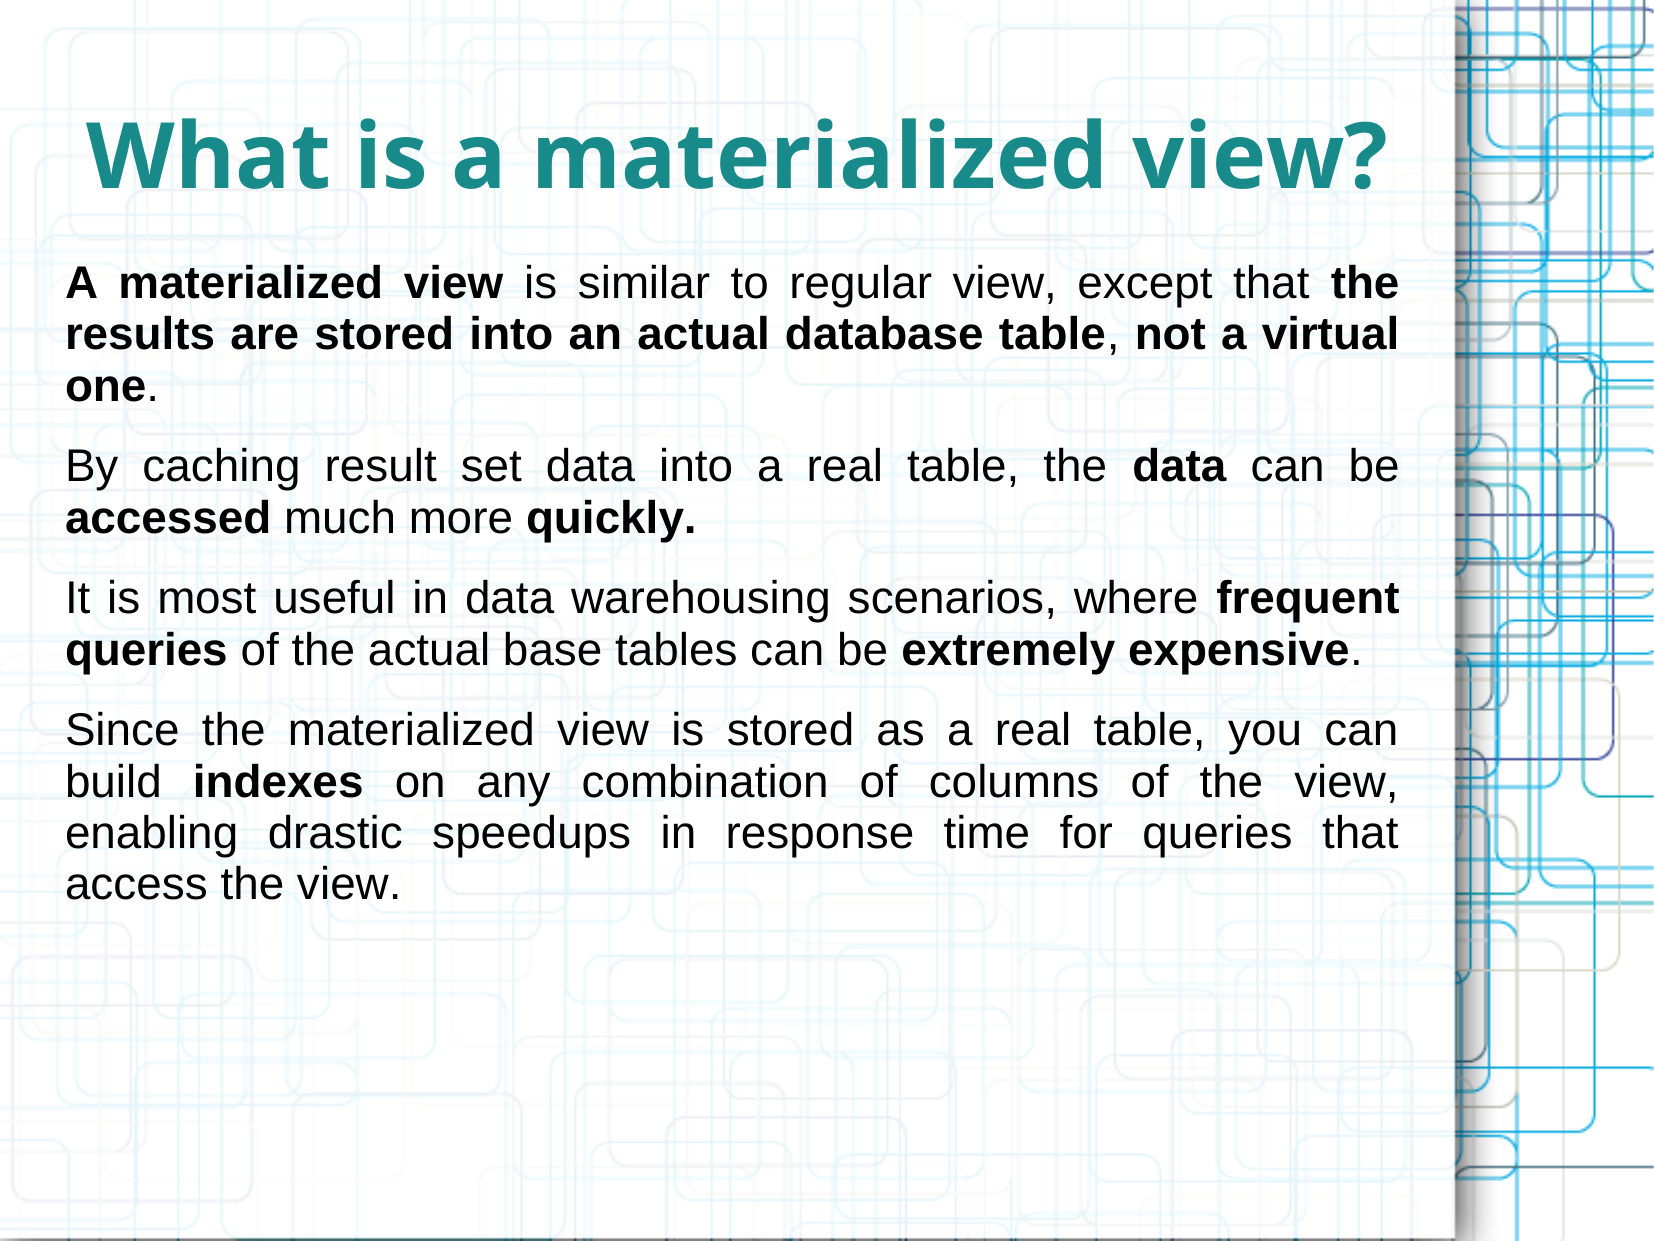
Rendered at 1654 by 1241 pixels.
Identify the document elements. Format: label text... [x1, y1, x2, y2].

picture [0, 0, 1654, 1241]
title What is a materialized view? [59, 49, 1418, 257]
list A materialized view is similar to regular view, except that the results are stored into an actual database table, not a virtual one. By caching result set data into a real table, the data can be accessed much more quickly. It is most useful in data warehousing scenarios, where frequent queries of the actual base tables can be extremely expensive. Since the materialized view is stored as a real table, you can build indexes on any combination of columns of the view, enabling drastic speedups in response time for queries that access the view. [64, 257, 1400, 1241]
